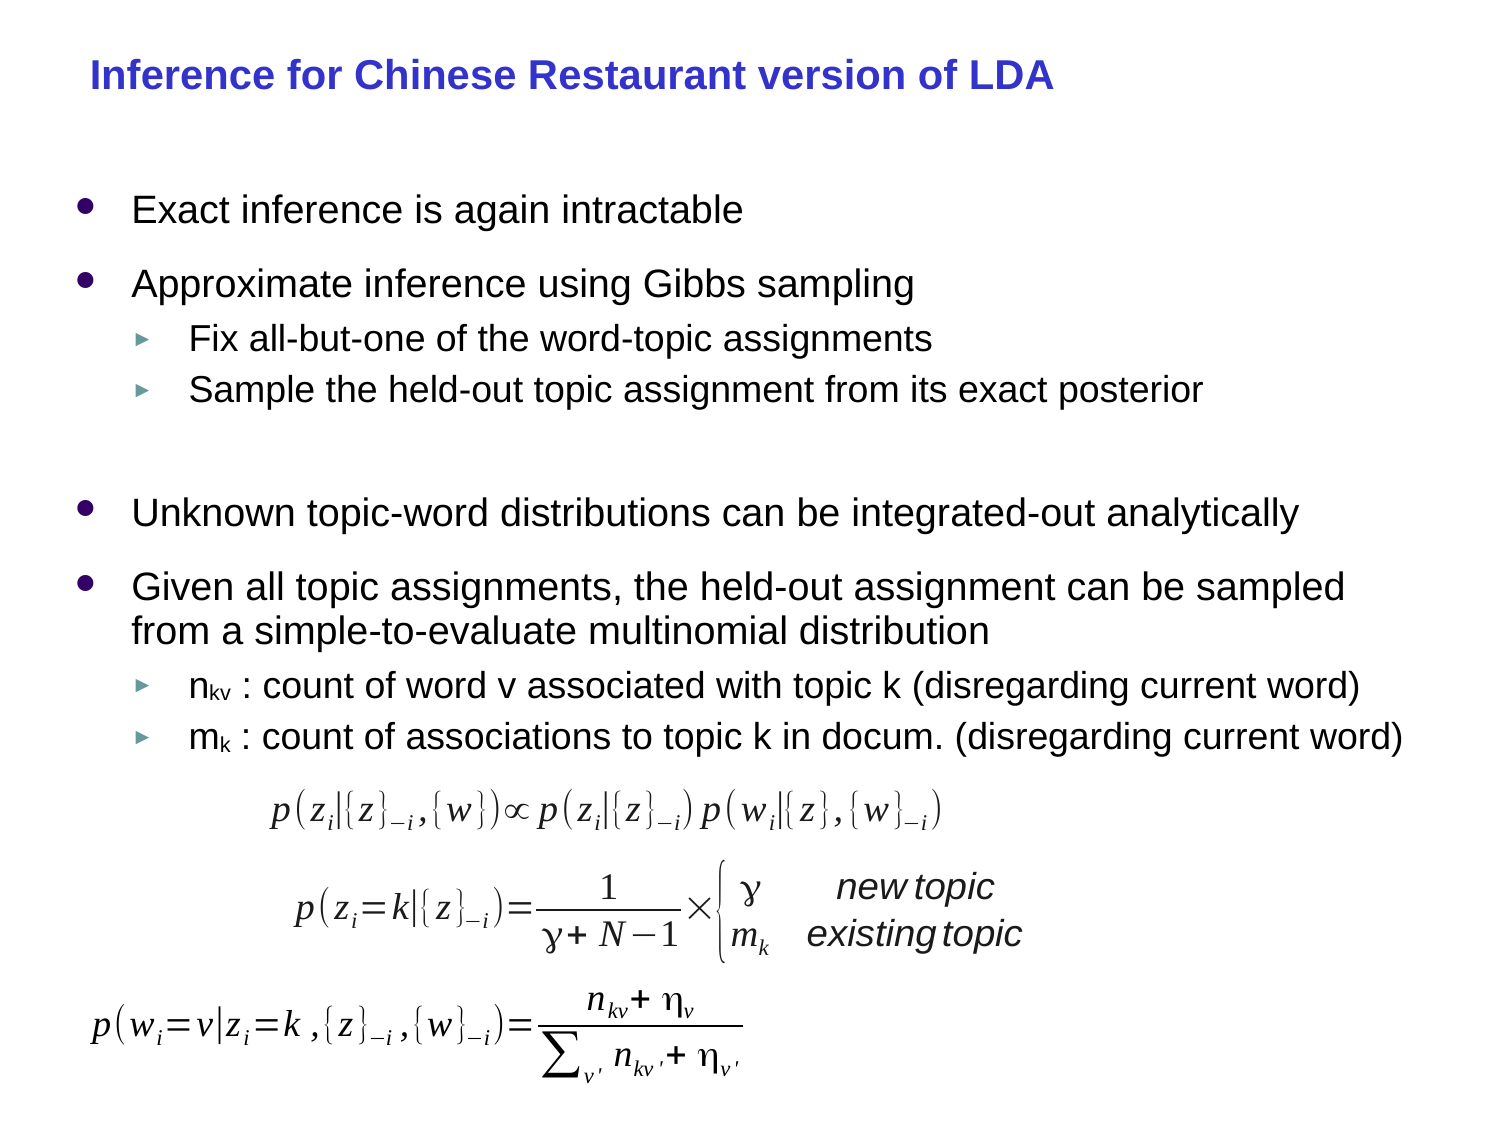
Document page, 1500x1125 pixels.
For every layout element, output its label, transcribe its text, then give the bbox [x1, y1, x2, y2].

chart [284, 858, 1030, 966]
title Inference for Chinese Restaurant version of LDA [75, 37, 1426, 113]
chart [260, 787, 949, 836]
list Exact inference is again intractable Approximate inference using Gibbs sampling Fix all-but-one of the word-topic assignments Sample the held-out topic assignment from its exact posterior Unknown topic-word distributions can be integrated-out analytically Given all topic assignments, the held-out assignment can be sampled from a simple-to-evaluate multinomial distribution nkv : count of word v associated with topic k (disregarding current word) mk : count of associations to topic k in docum. (disregarding current word) [75, 187, 1425, 1088]
chart [79, 975, 751, 1088]
